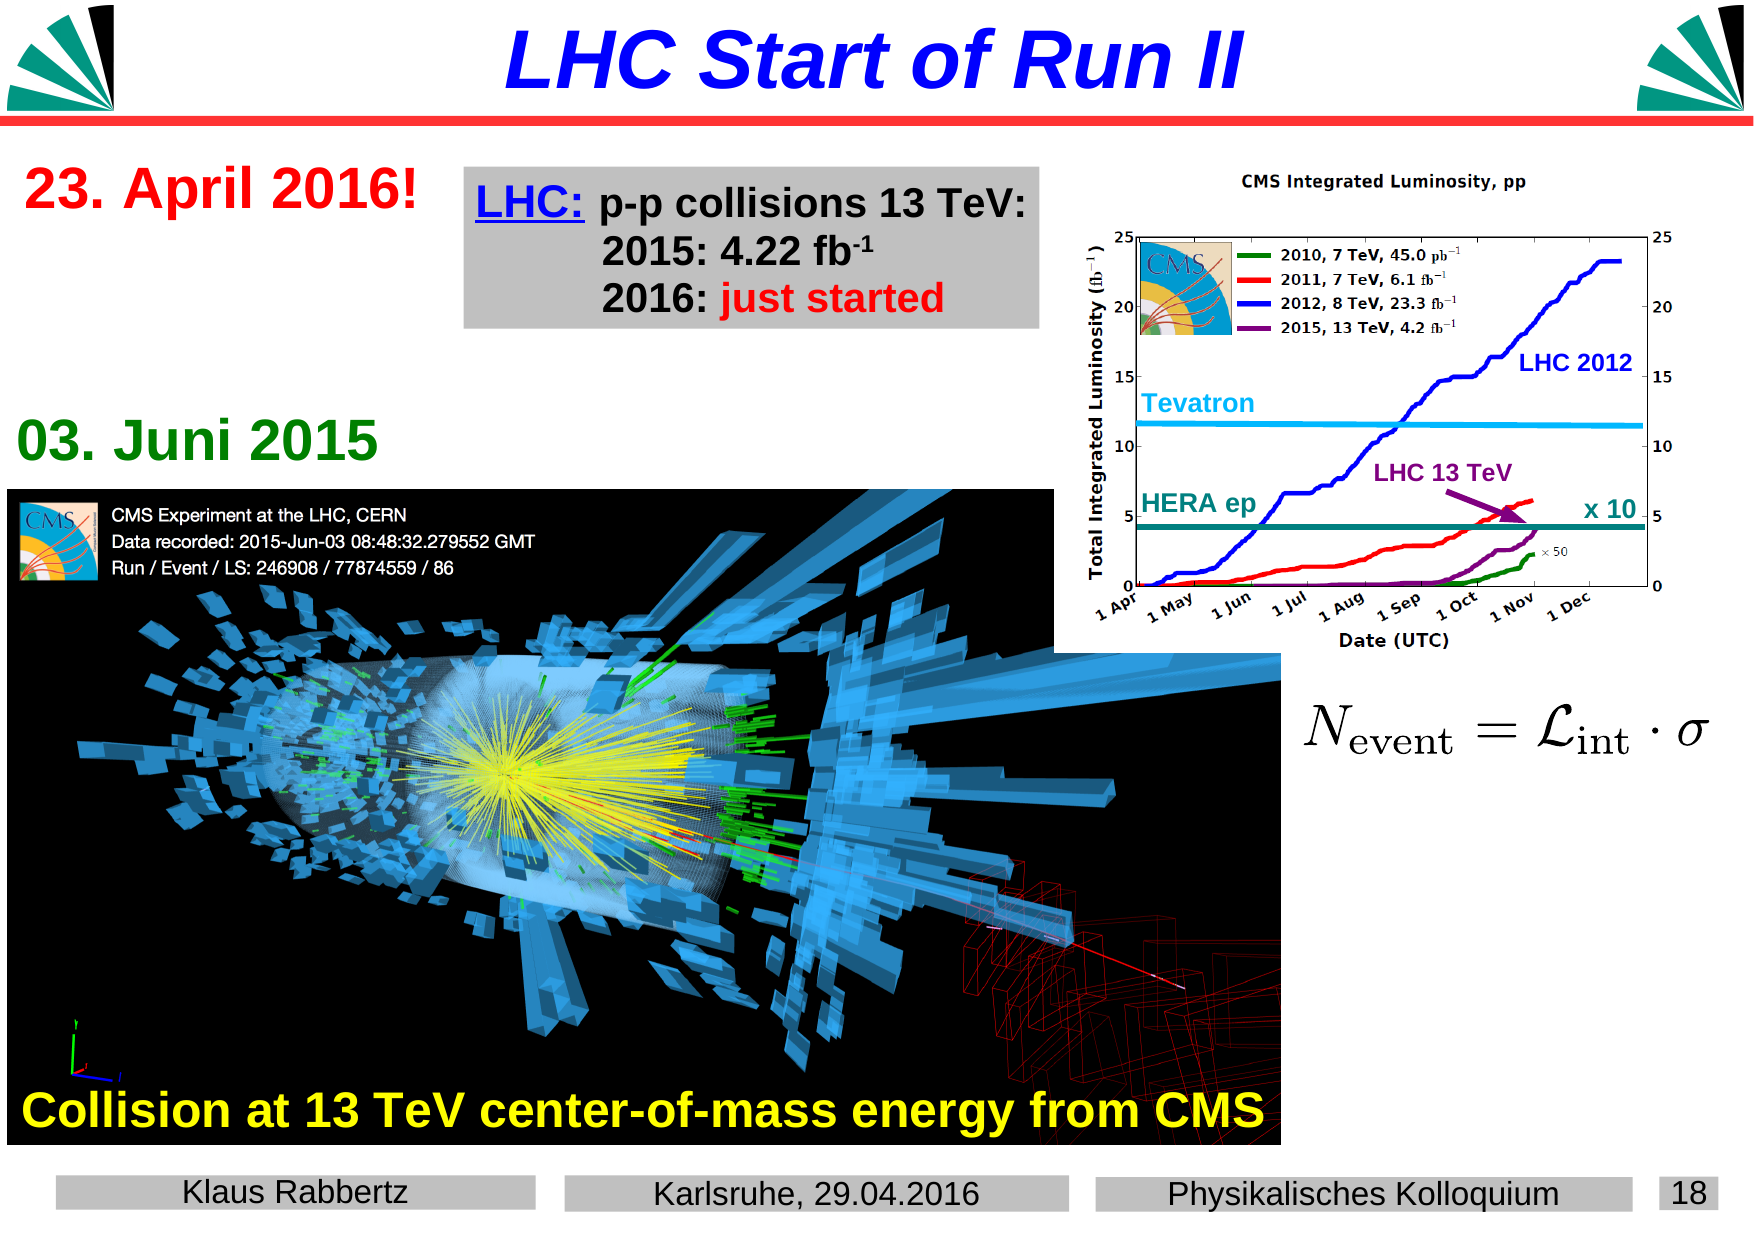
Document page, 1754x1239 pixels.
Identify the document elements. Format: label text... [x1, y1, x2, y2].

text_box 23. April 2016! [13, 149, 431, 227]
text_box HERA ep [1129, 482, 1267, 525]
picture [7, 5, 114, 112]
text_box x 10 [1572, 487, 1649, 531]
text_box 03. Juni 2015 [4, 401, 392, 479]
text_box Collision at 13 TeV center-of-mass energy from CMS [9, 1075, 1274, 1145]
picture [7, 167, 1703, 1145]
text_box LHC 13 TeV [1361, 453, 1523, 494]
text_box Tevatron [1129, 381, 1265, 424]
text_box [1301, 703, 1712, 755]
text_box LHC: p-p collisions 13 TeV: 2015: 4.22 fb-1 2016: just started [463, 166, 1034, 329]
text_box LHC 2012 [1507, 342, 1646, 383]
picture [1637, 5, 1744, 112]
title LHC Start of Run II [120, 10, 1629, 110]
